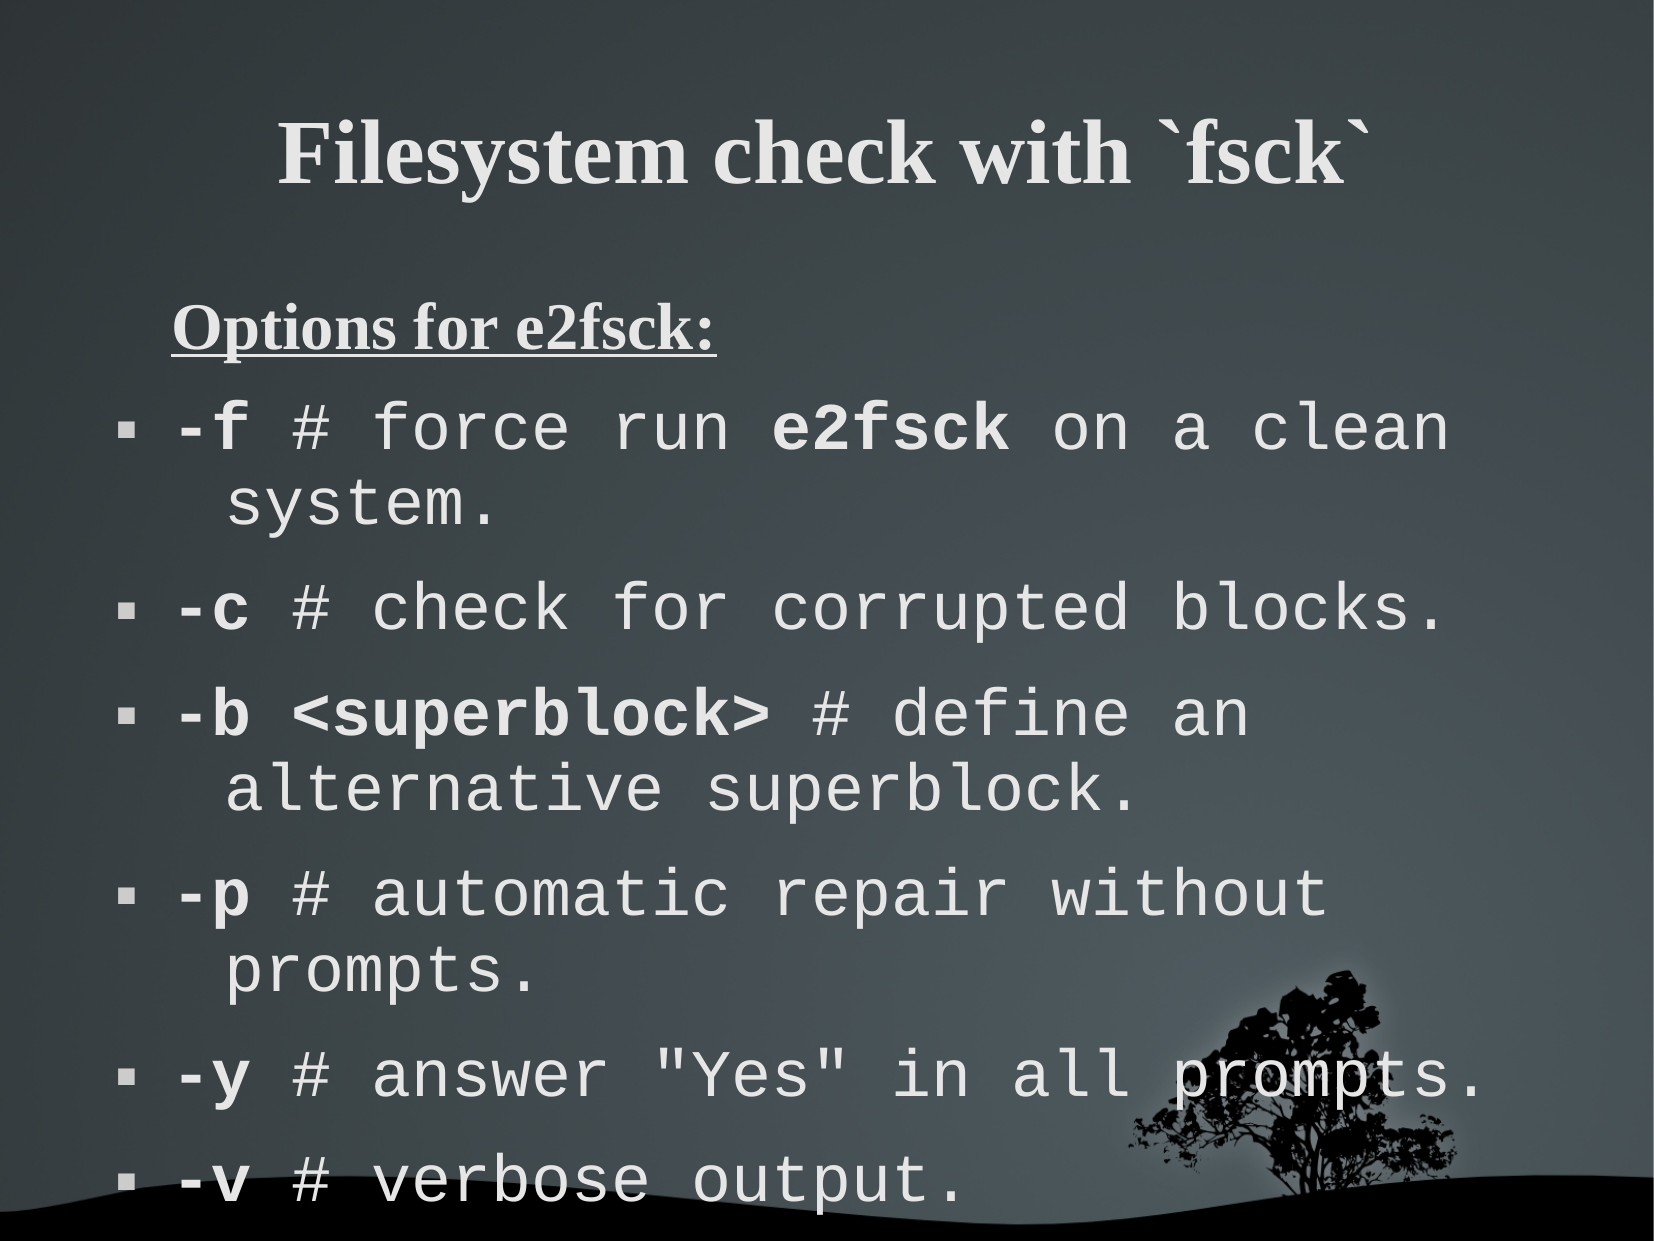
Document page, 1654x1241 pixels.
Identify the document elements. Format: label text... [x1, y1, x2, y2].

title Filesystem check with `fsck` [82, 49, 1572, 257]
list Options for e2fsck: -f # force run e2fsck on a clean system. -c # check for corrupted blocks. -b <superblock> # define an alternative superblock. -p # automatic repair without prompts. -y # answer "Yes" in all prompts. -v # verbose output. [82, 290, 1571, 1222]
picture [0, 0, 1654, 1241]
